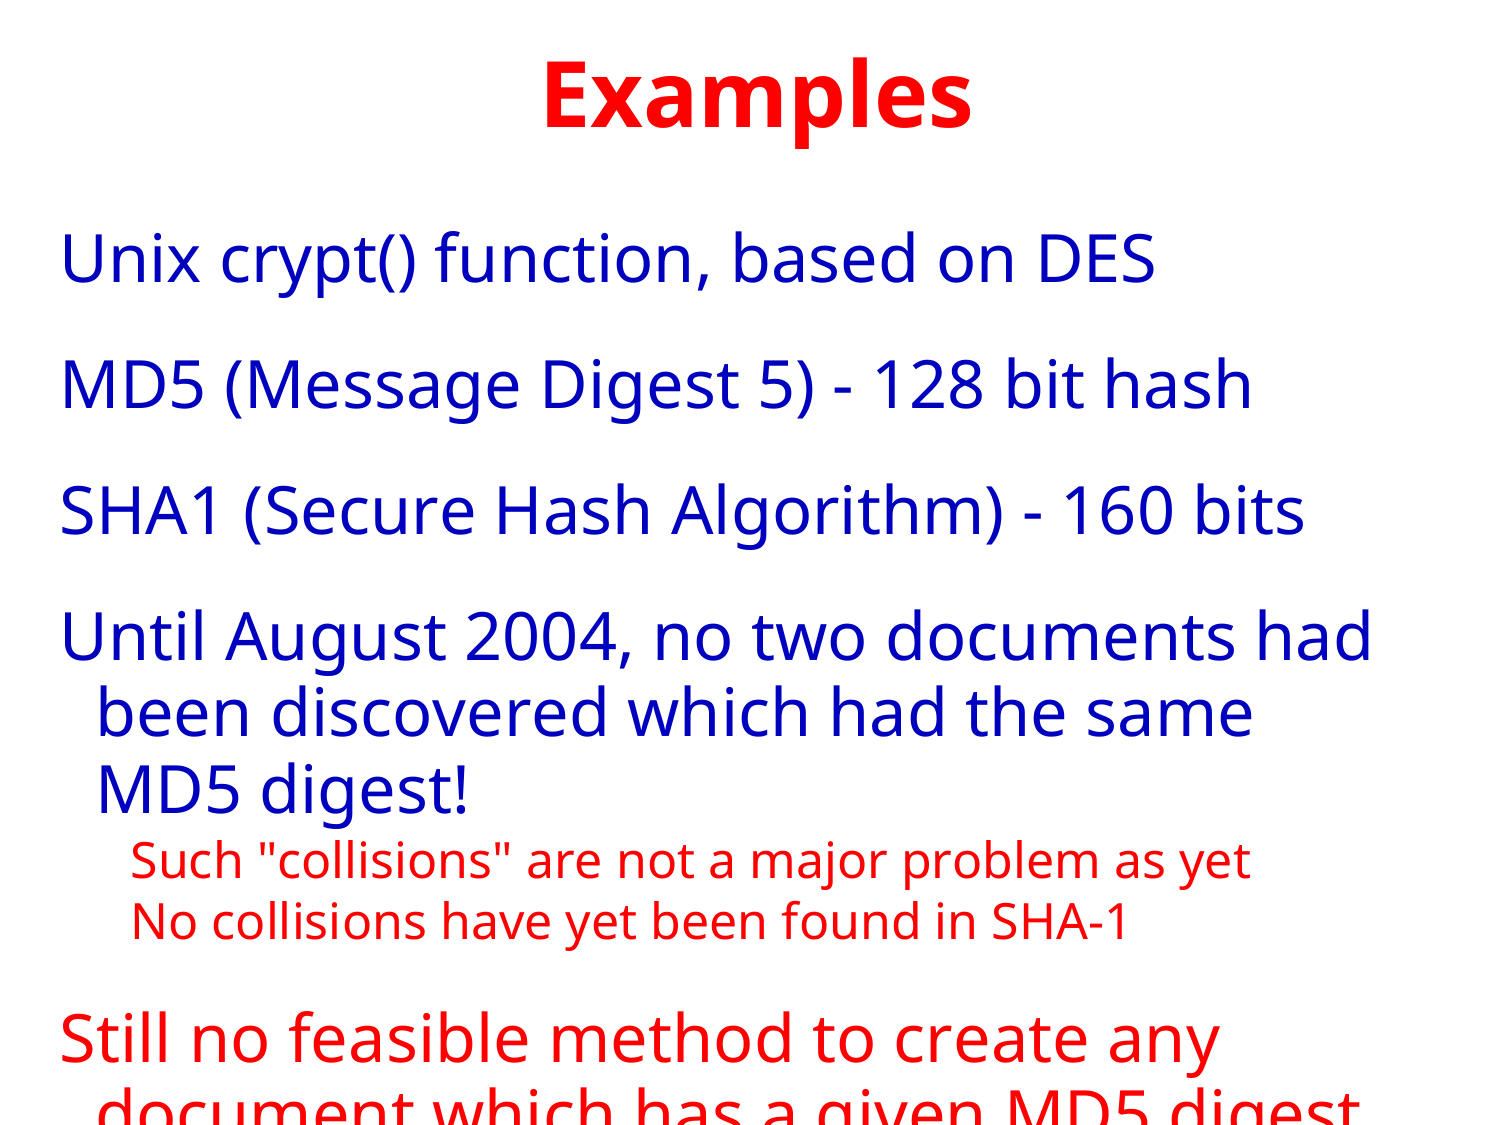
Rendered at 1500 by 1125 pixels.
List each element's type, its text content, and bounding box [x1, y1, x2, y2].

list Unix crypt() function, based on DES MD5 (Message Digest 5) - 128 bit hash SHA1 (Secure Hash Algorithm) - 160 bits Until August 2004, no two documents had been discovered which had the same MD5 digest! Such "collisions" are not a major problem as yet No collisions have yet been found in SHA-1 Still no feasible method to create any document which has a given MD5 digest [24, 221, 1422, 1087]
title Examples [537, 29, 977, 143]
